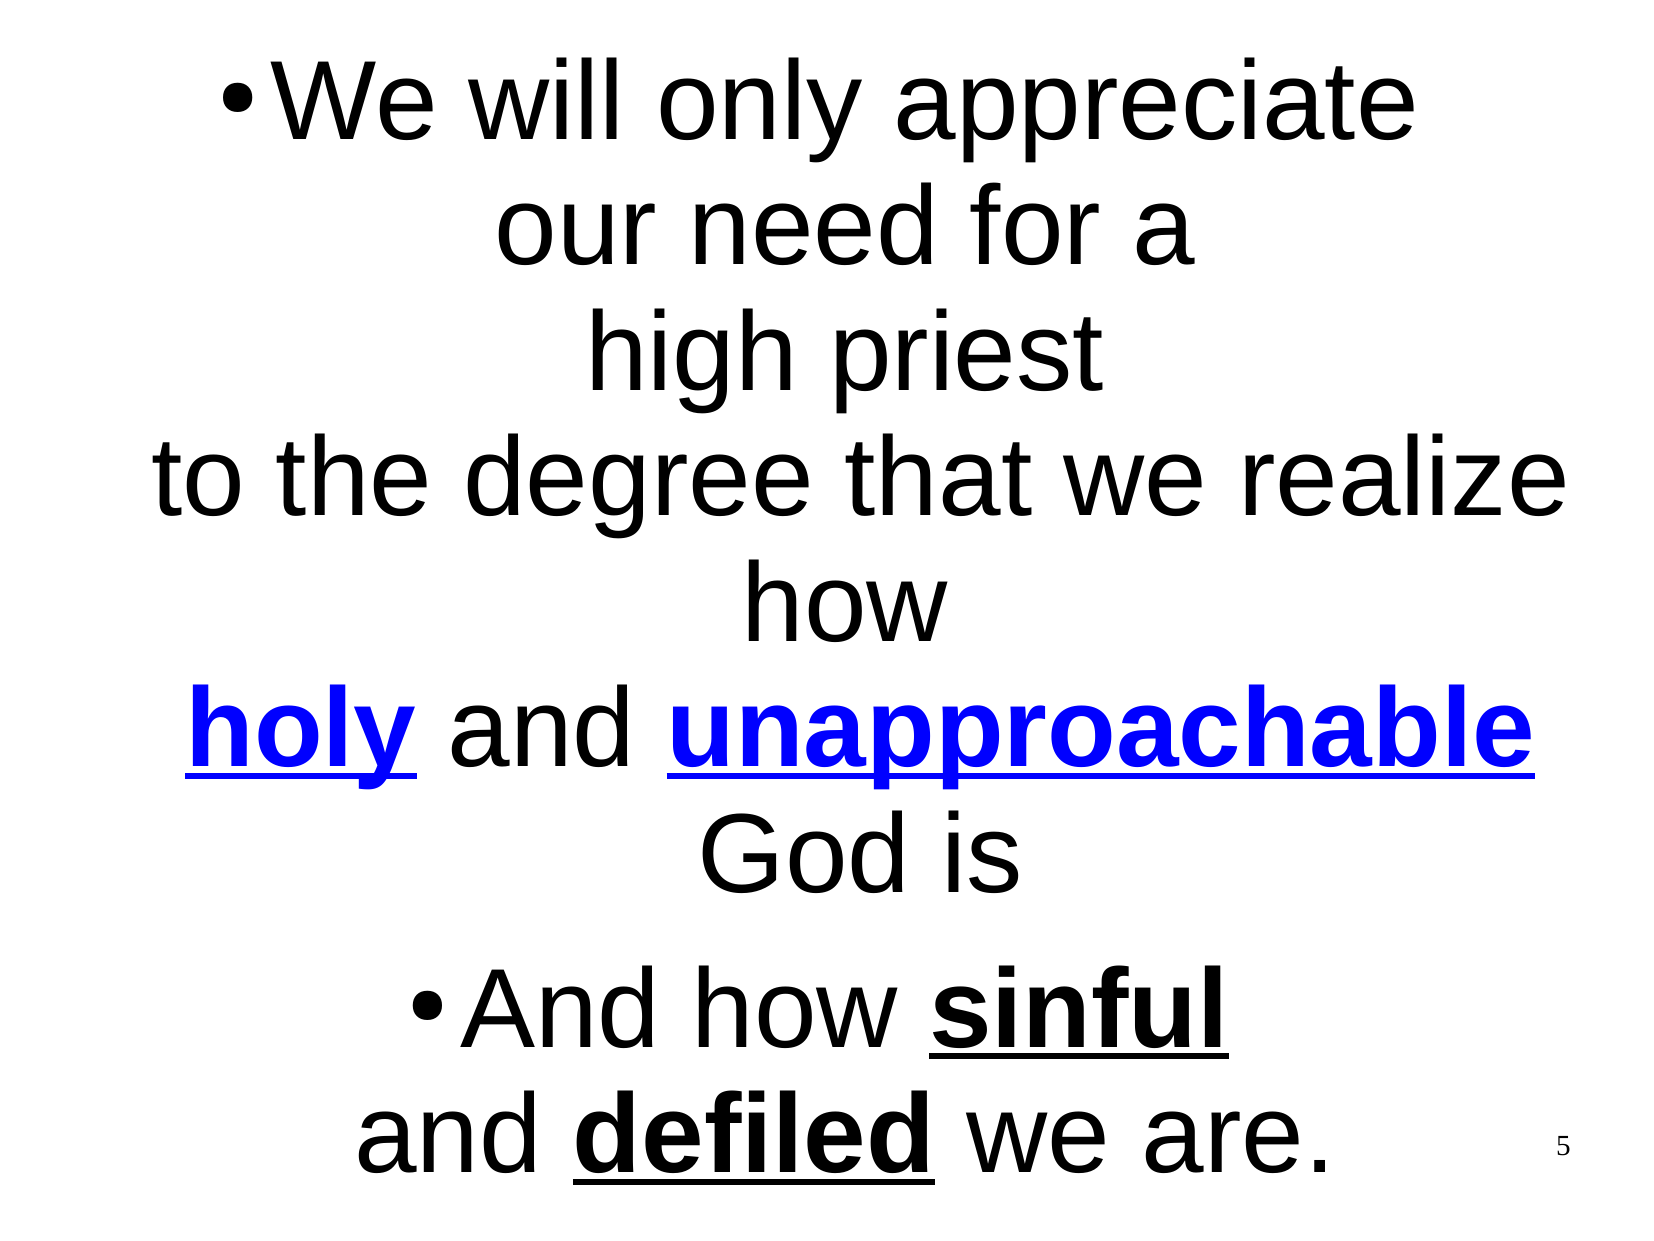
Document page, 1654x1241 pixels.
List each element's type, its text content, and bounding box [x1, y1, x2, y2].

list We will only appreciate our need for a high priest to the degree that we realize how holy and unapproachable God is And how sinful and defiled we are. [37, 37, 1613, 1238]
